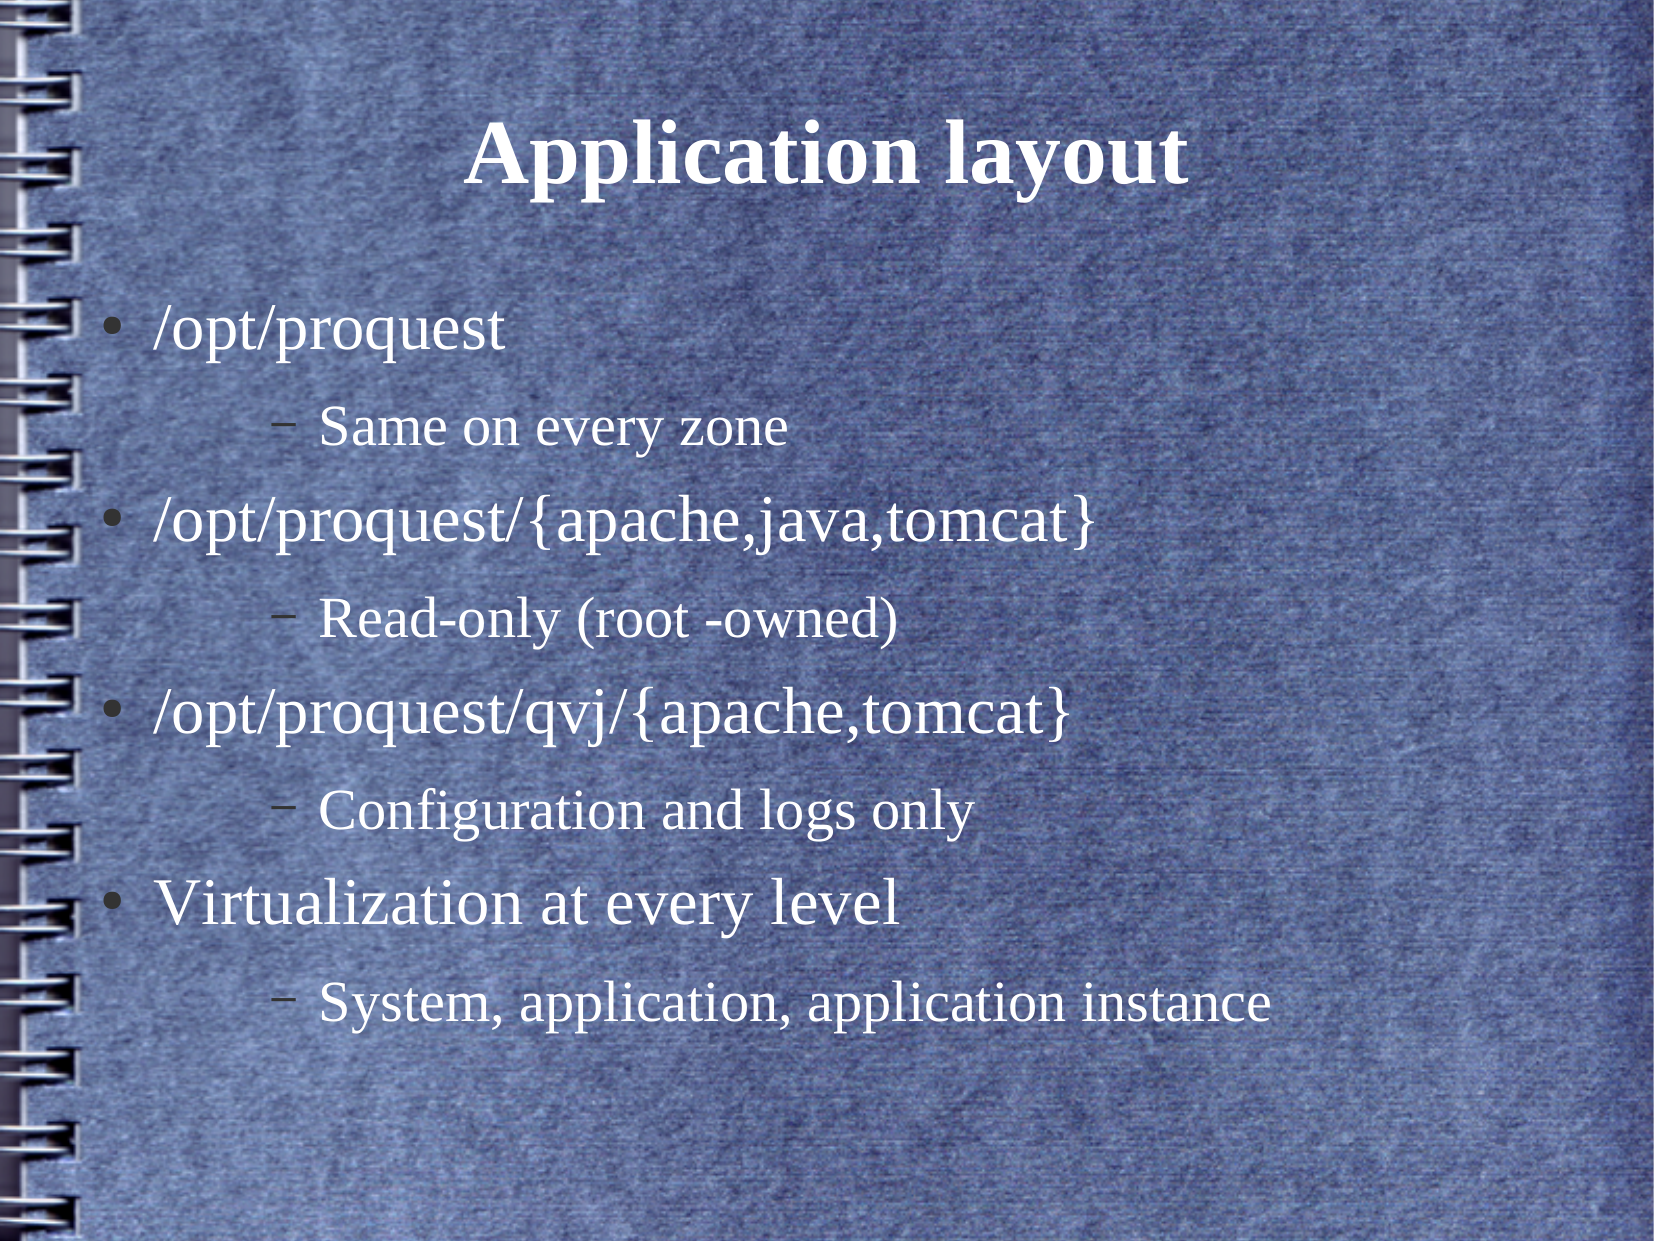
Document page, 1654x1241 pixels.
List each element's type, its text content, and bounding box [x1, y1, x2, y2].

picture [0, 0, 1654, 1241]
list /opt/proquest Same on every zone /opt/proquest/{apache,java,tomcat} Read-only (root -owned) /opt/proquest/qvj/{apache,tomcat} Configuration and logs only Virtualization at every level System, application, application instance [82, 290, 1571, 1109]
title Application layout [82, 49, 1571, 257]
